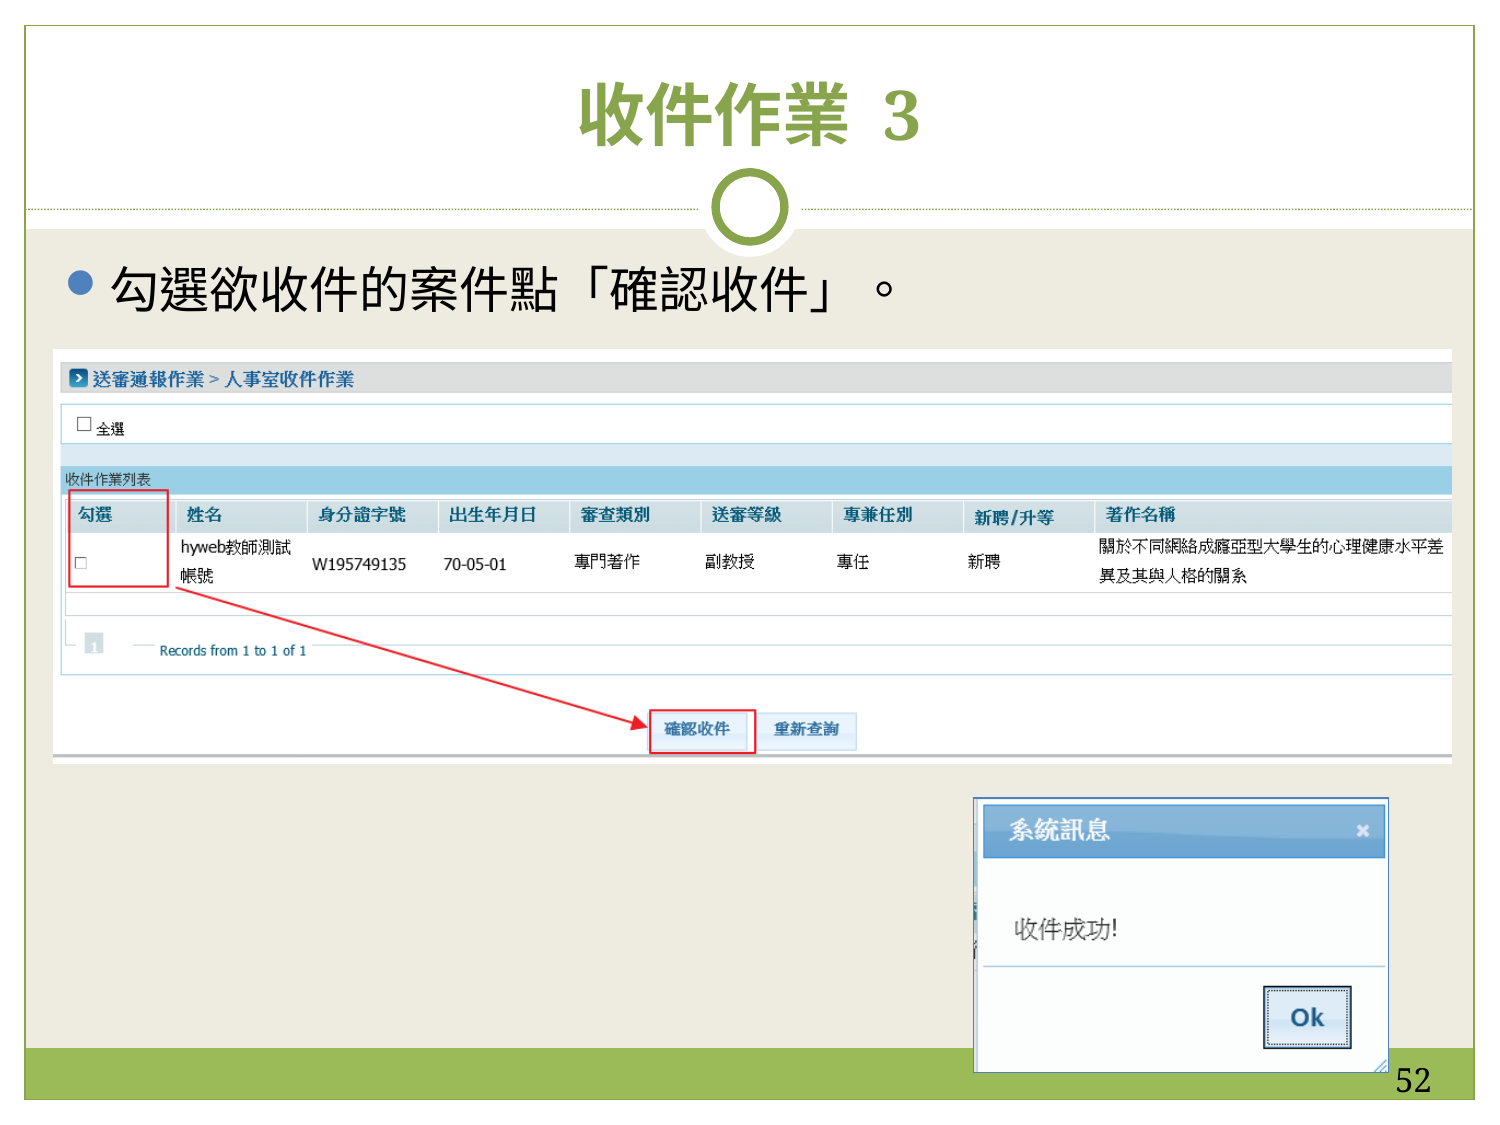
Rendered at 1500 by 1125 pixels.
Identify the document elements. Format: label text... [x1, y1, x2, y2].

text_box [1376, 1045, 1452, 1118]
picture [53, 350, 1452, 764]
list 勾選欲收件的案件點「確認收件」。 [49, 250, 1445, 1001]
picture [974, 798, 1388, 1072]
title 收件作業 3 [49, 37, 1450, 162]
